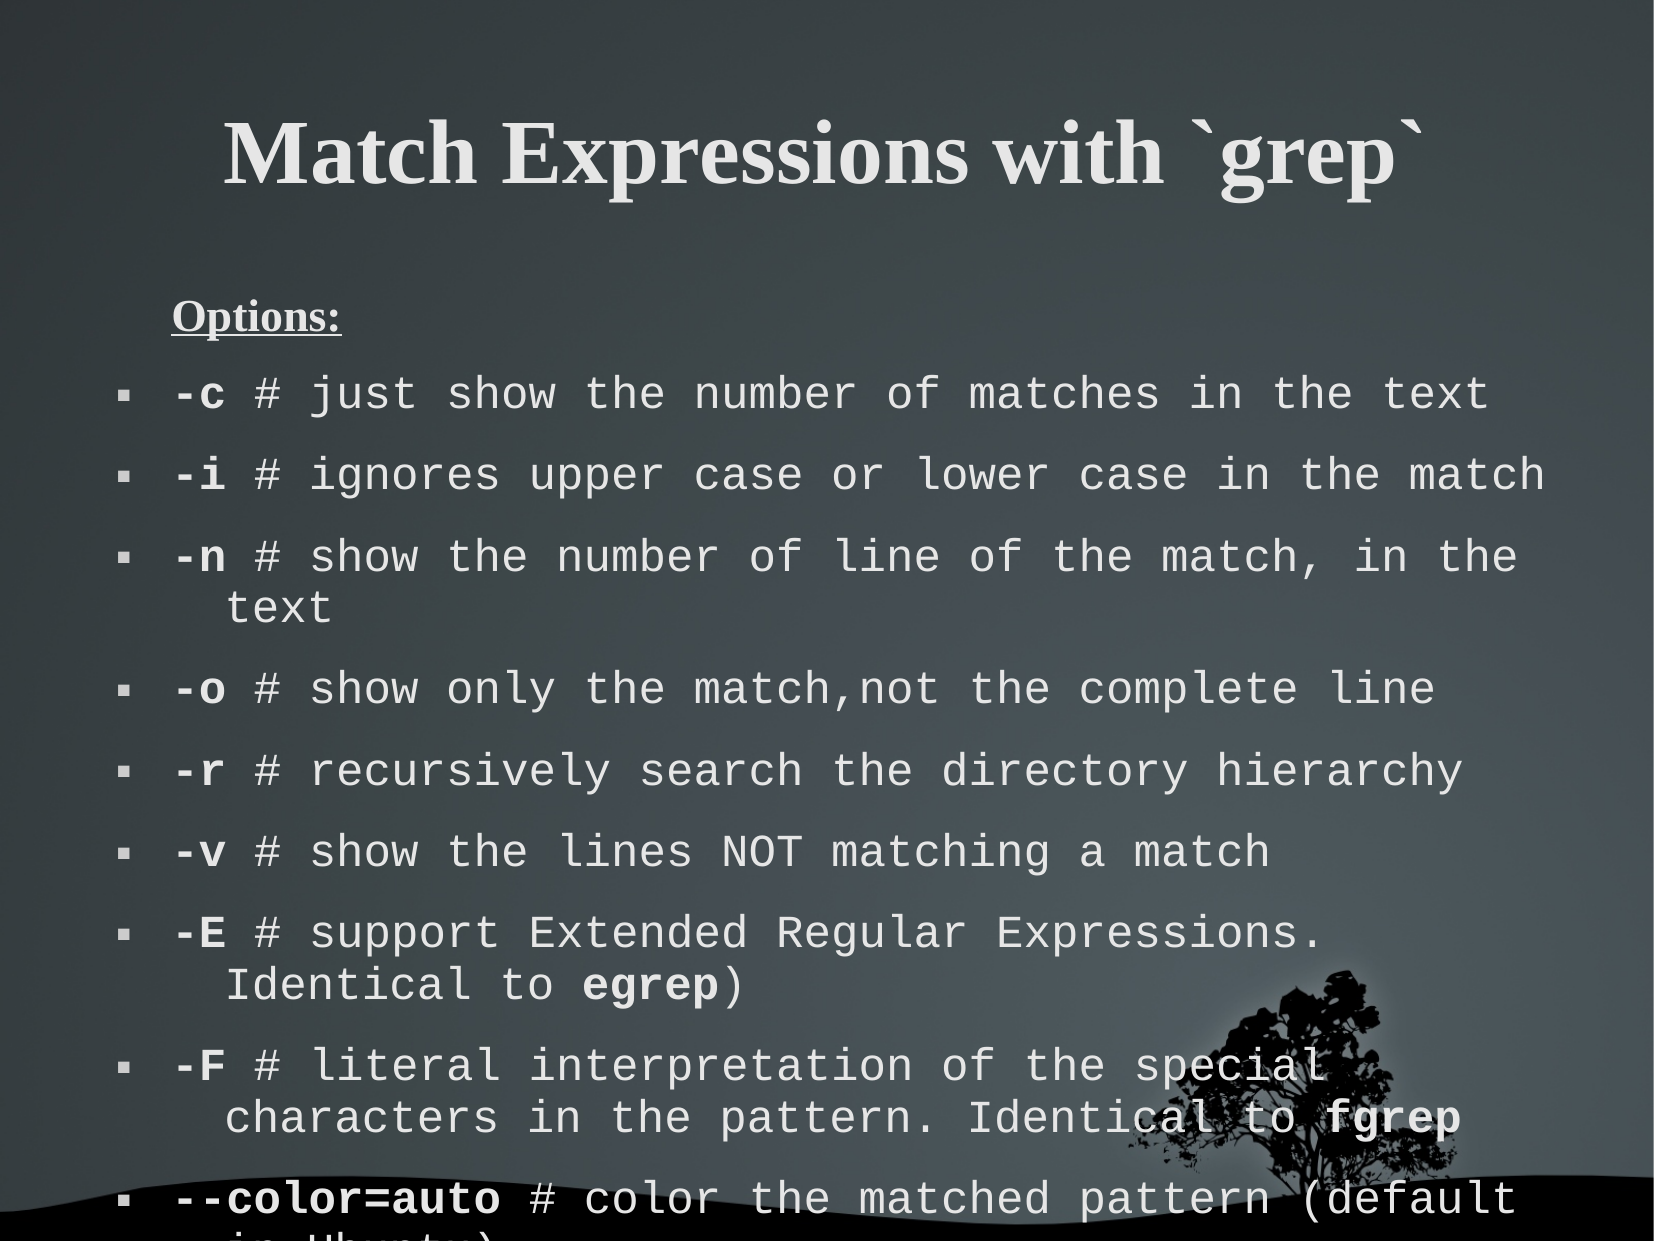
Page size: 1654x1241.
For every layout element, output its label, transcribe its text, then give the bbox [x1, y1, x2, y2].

title Match Expressions with `grep` [82, 33, 1571, 273]
picture [0, 0, 1654, 1241]
list Options: -c # just show the number of matches in the text -i # ignores upper case or lower case in the match -n # show the number of line of the match, in the text -o # show only the match,not the complete line -r # recursively search the directory hierarchy -v # show the lines NOT matching a match -E # support Extended Regular Expressions. Identical to egrep) -F # literal interpretation of the special characters in the pattern. Identical to fgrep --color=auto # color the matched pattern (default in Ubuntu) [82, 290, 1571, 1207]
